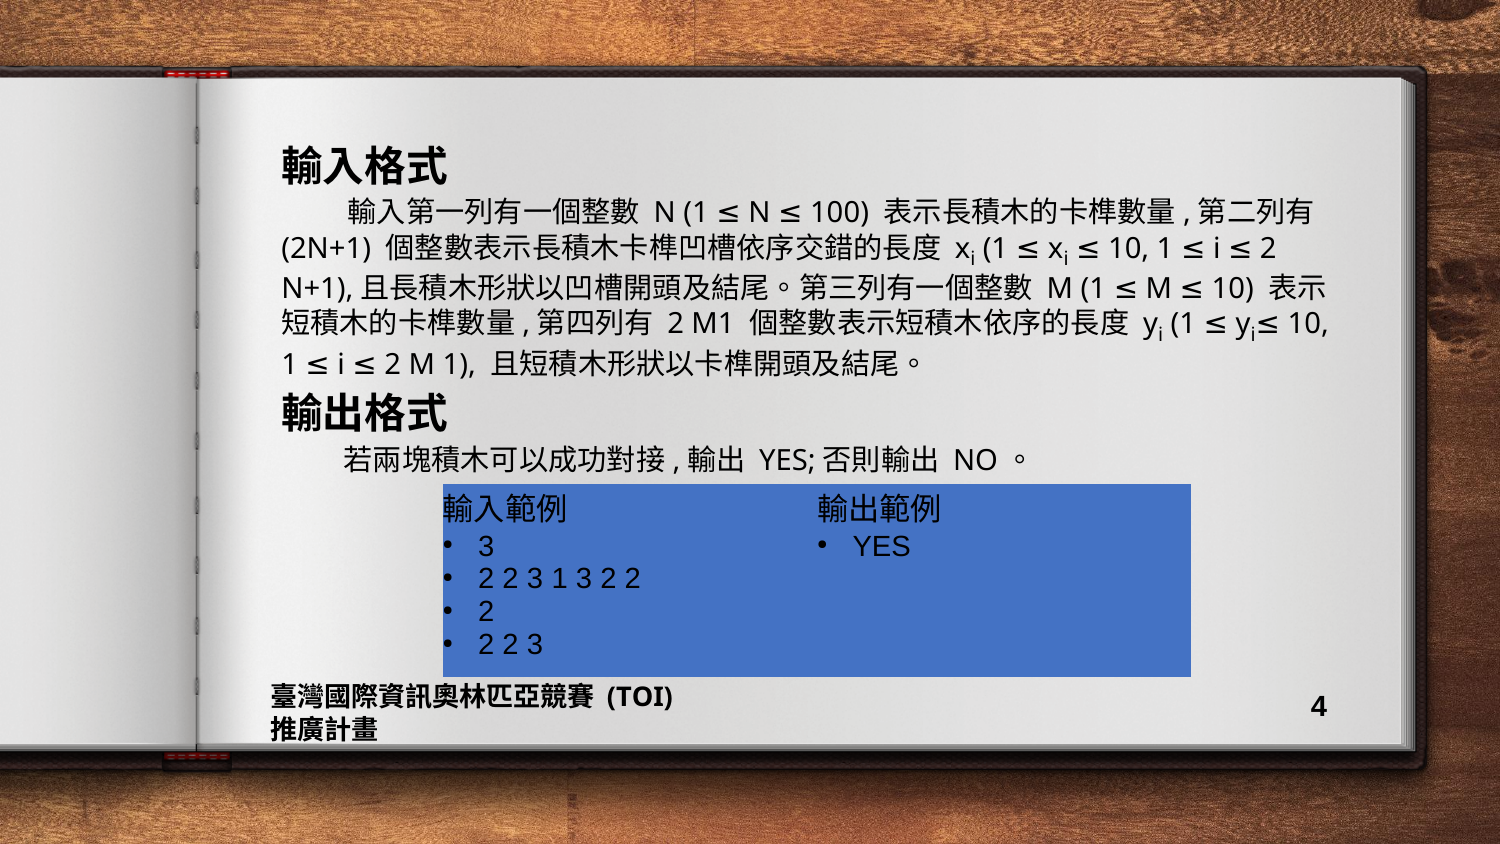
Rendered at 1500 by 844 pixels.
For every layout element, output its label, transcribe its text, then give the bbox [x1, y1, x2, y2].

text_box 輸入格式 輸入第一列有一個整數 N (1 ≤ N ≤ 100) 表示長積木的卡榫數量,第二列有 (2N+1) 個整數表示長積木卡榫凹槽依序交錯的長度 xi (1 ≤ xi ≤ 10, 1 ≤ i ≤ 2 N+1),且長積木形狀以凹槽開頭及結尾。第三列有一個整數 M (1 ≤ M ≤ 10) 表示短積木的卡榫數量,第四列有 2 M1 個整數表示短積木依序的長度 yi (1 ≤ yi≤ 10, 1 ≤ i ≤ 2 M 1), 且短積木形狀以卡榫開頭及結尾。 [266, 132, 1368, 379]
text_box 輸出格式 若兩塊積木可以成功對接,輸出 YES;否則輸出 NO。 [266, 379, 1368, 484]
text_box [1295, 672, 1386, 737]
table_header 輸入範例 3 2 2 3 1 3 2 2 2 2 2 3 [443, 484, 817, 677]
table_header 輸出範例 YES [817, 484, 1191, 677]
